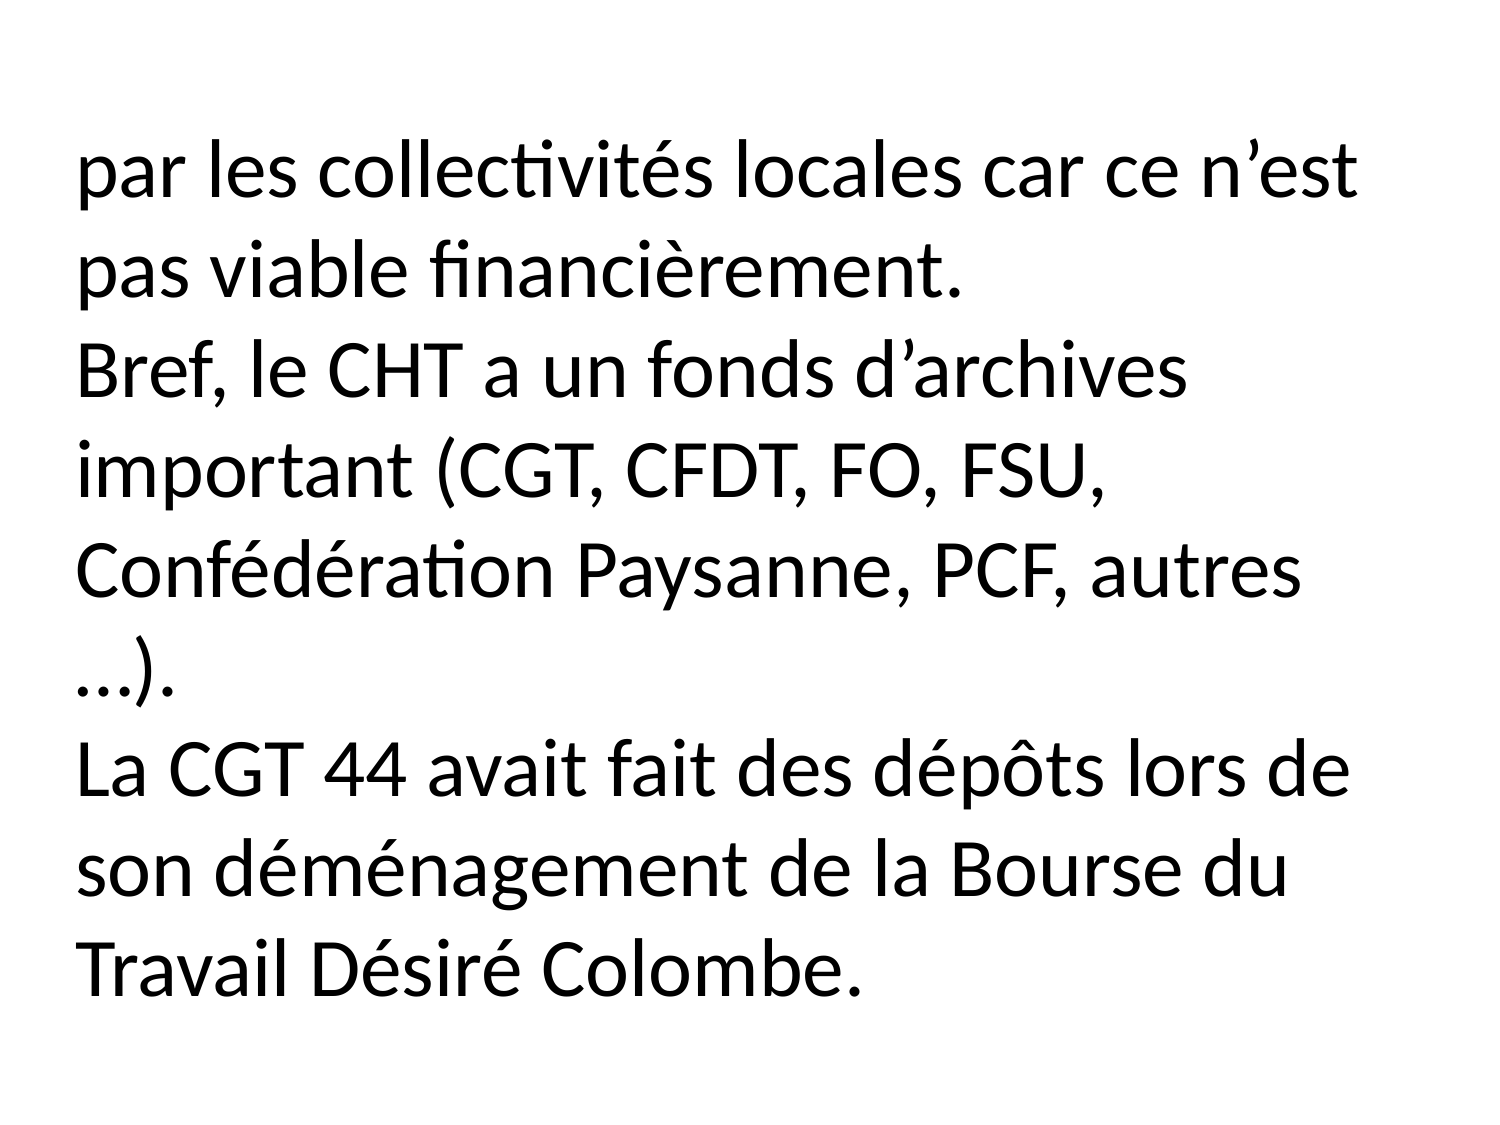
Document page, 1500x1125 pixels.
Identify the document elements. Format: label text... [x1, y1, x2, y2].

title par les collectivités locales car ce n’est pas viable financièrement. Bref, le CHT a un fonds d’archives important (CGT, CFDT, FO, FSU, Confédération Paysanne, PCF, autres …). La CGT 44 avait fait des dépôts lors de son déménagement de la Bourse du Travail Désiré Colombe. [75, 45, 1425, 1083]
